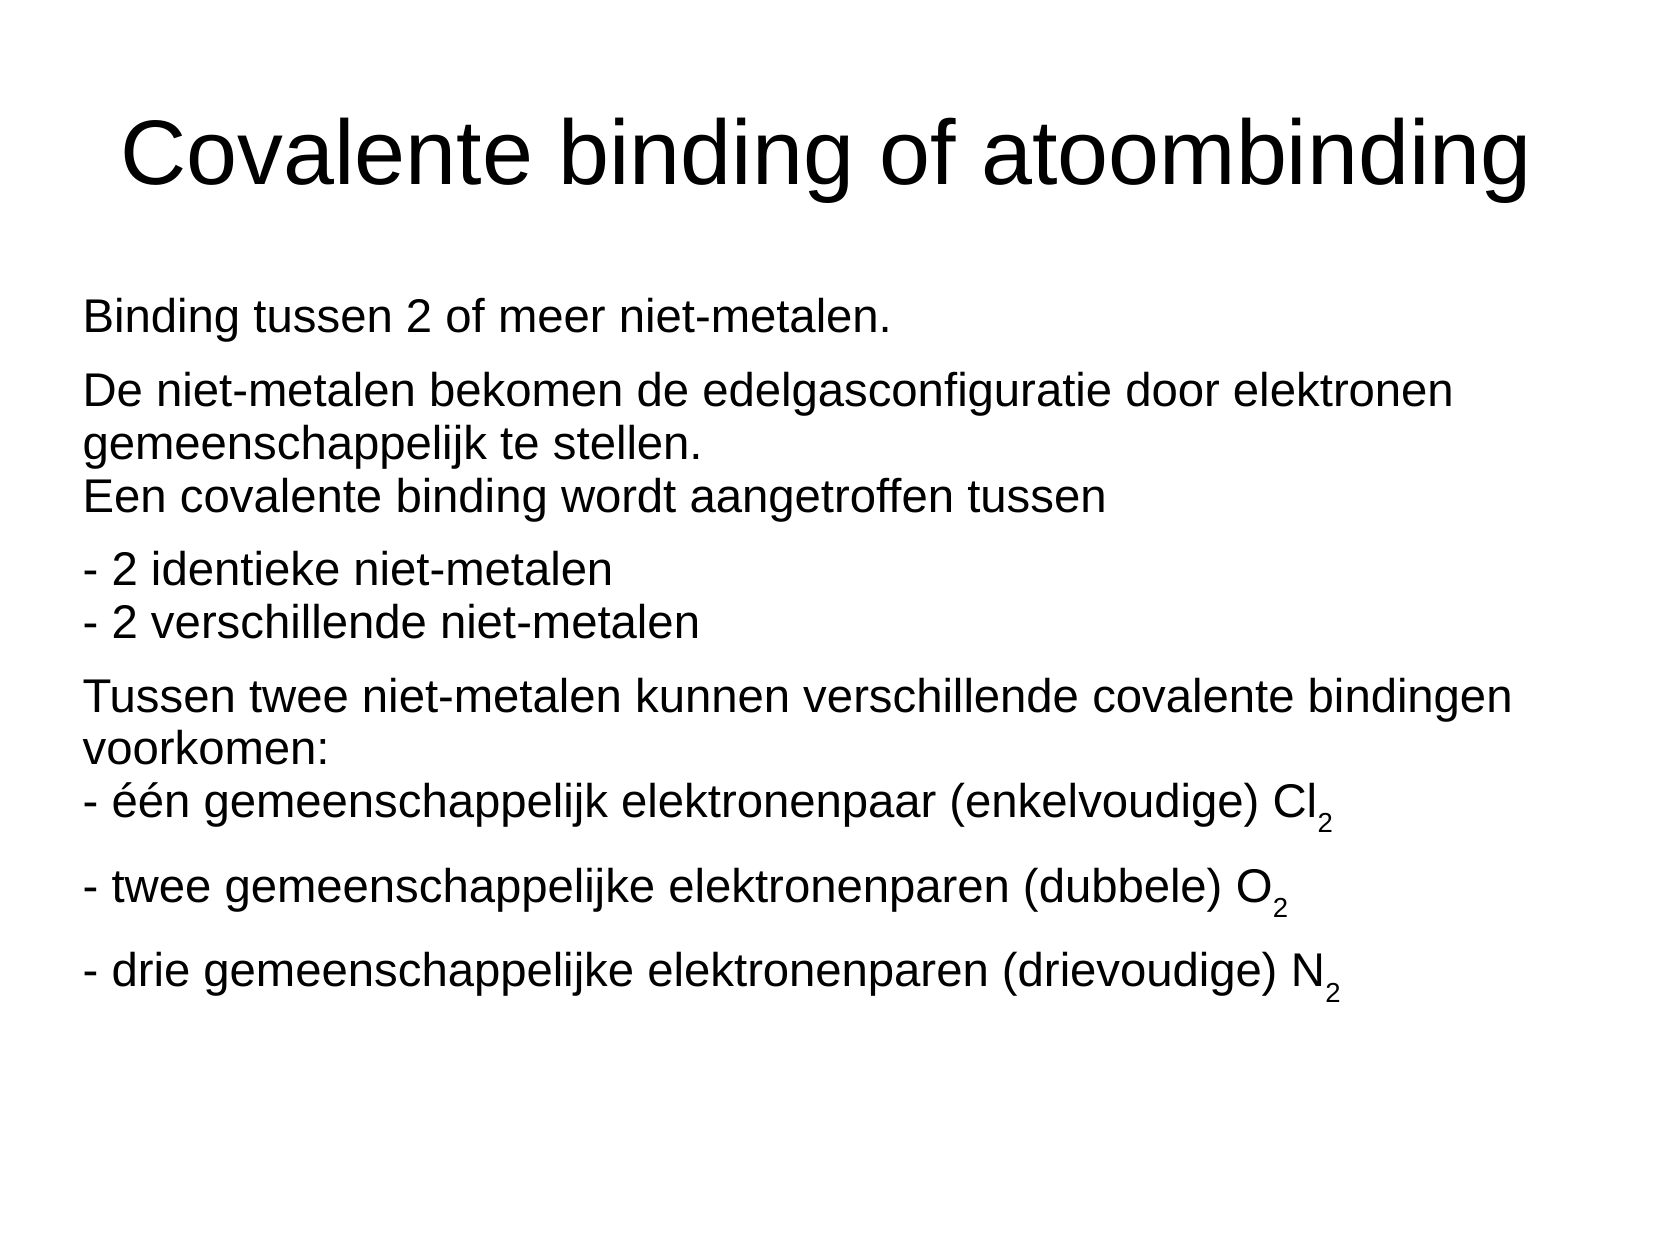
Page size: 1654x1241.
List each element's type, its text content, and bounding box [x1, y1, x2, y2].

title Covalente binding of atoombinding [82, 49, 1571, 257]
list Binding tussen 2 of meer niet-metalen. De niet-metalen bekomen de edelgasconfiguratie door elektronen gemeenschappelijk te stellen. Een covalente binding wordt aangetroffen tussen - 2 identieke niet-metalen - 2 verschillende niet-metalen Tussen twee niet-metalen kunnen verschillende covalente bindingen voorkomen: - één gemeenschappelijk elektronenpaar (enkelvoudige) Cl2 - twee gemeenschappelijke elektronenparen (dubbele) O2 - drie gemeenschappelijke elektronenparen (drievoudige) N2 [82, 290, 1571, 1010]
